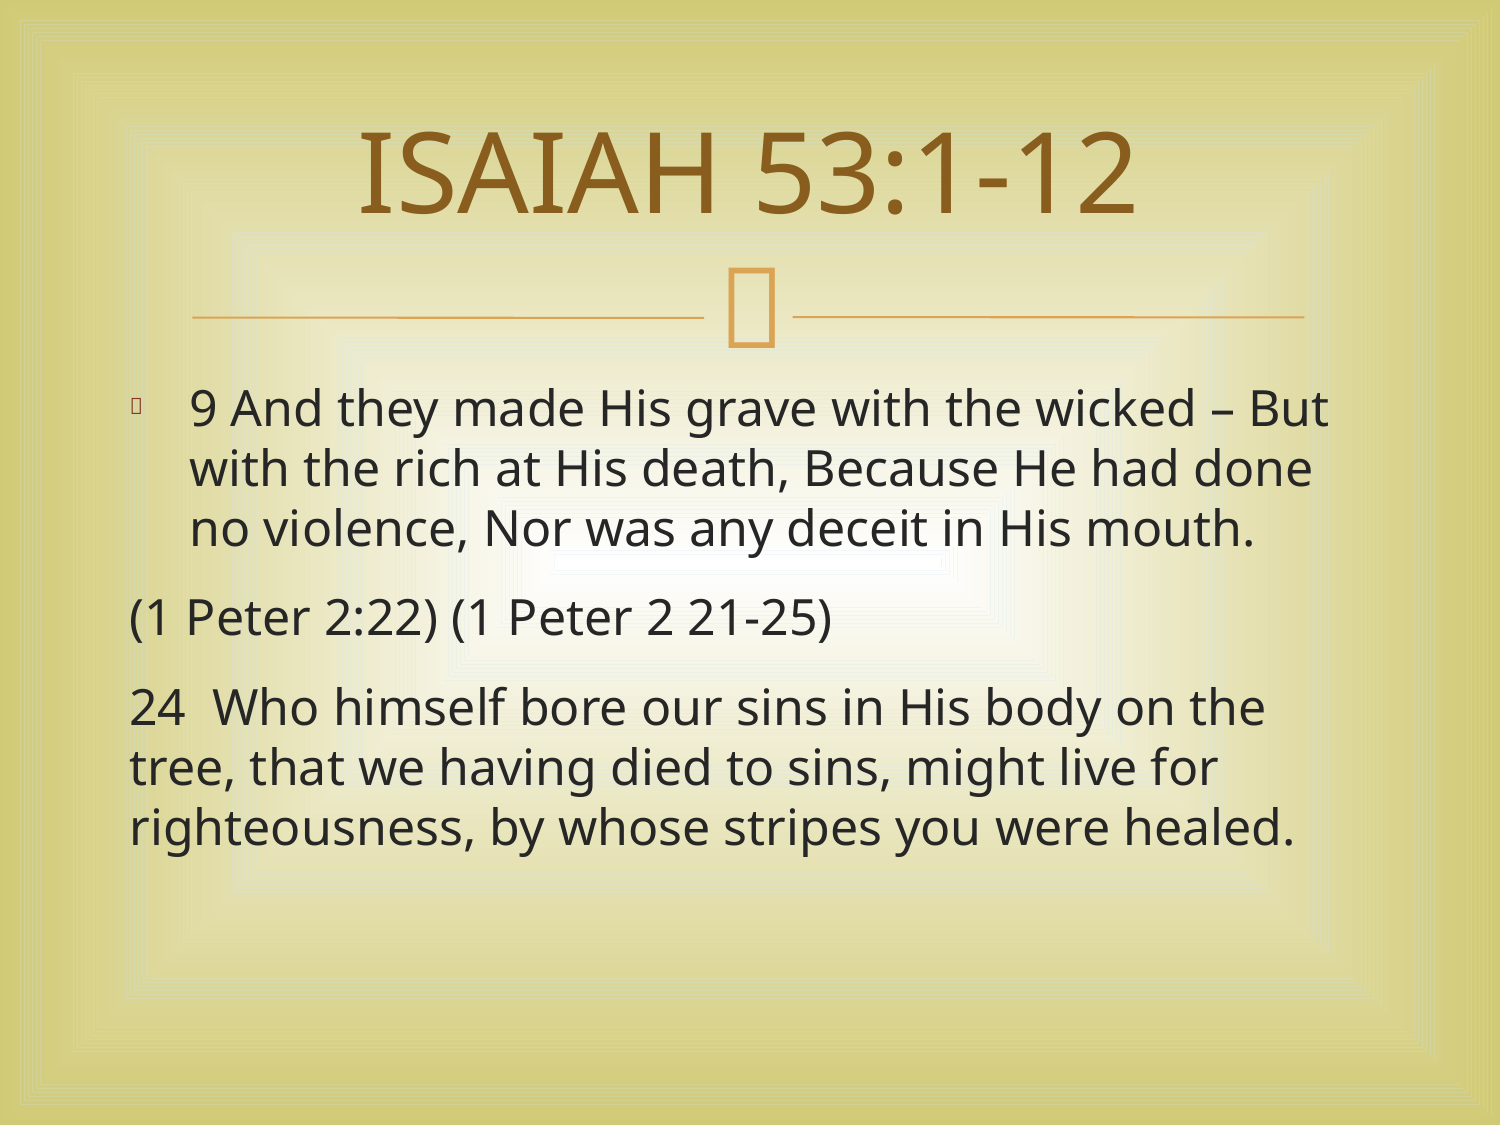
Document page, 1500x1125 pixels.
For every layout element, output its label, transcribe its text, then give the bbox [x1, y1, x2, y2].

list 9 And they made His grave with the wicked – But with the rich at His death, Because He had done no violence, Nor was any deceit in His mouth. (1 Peter 2:22) (1 Peter 2 21-25) 24 Who himself bore our sins in His body on the tree, that we having died to sins, might live for righteousness, by whose stripes you were healed. [114, 368, 1386, 1005]
title ISAIAH 53:1-12 [112, 93, 1386, 267]
